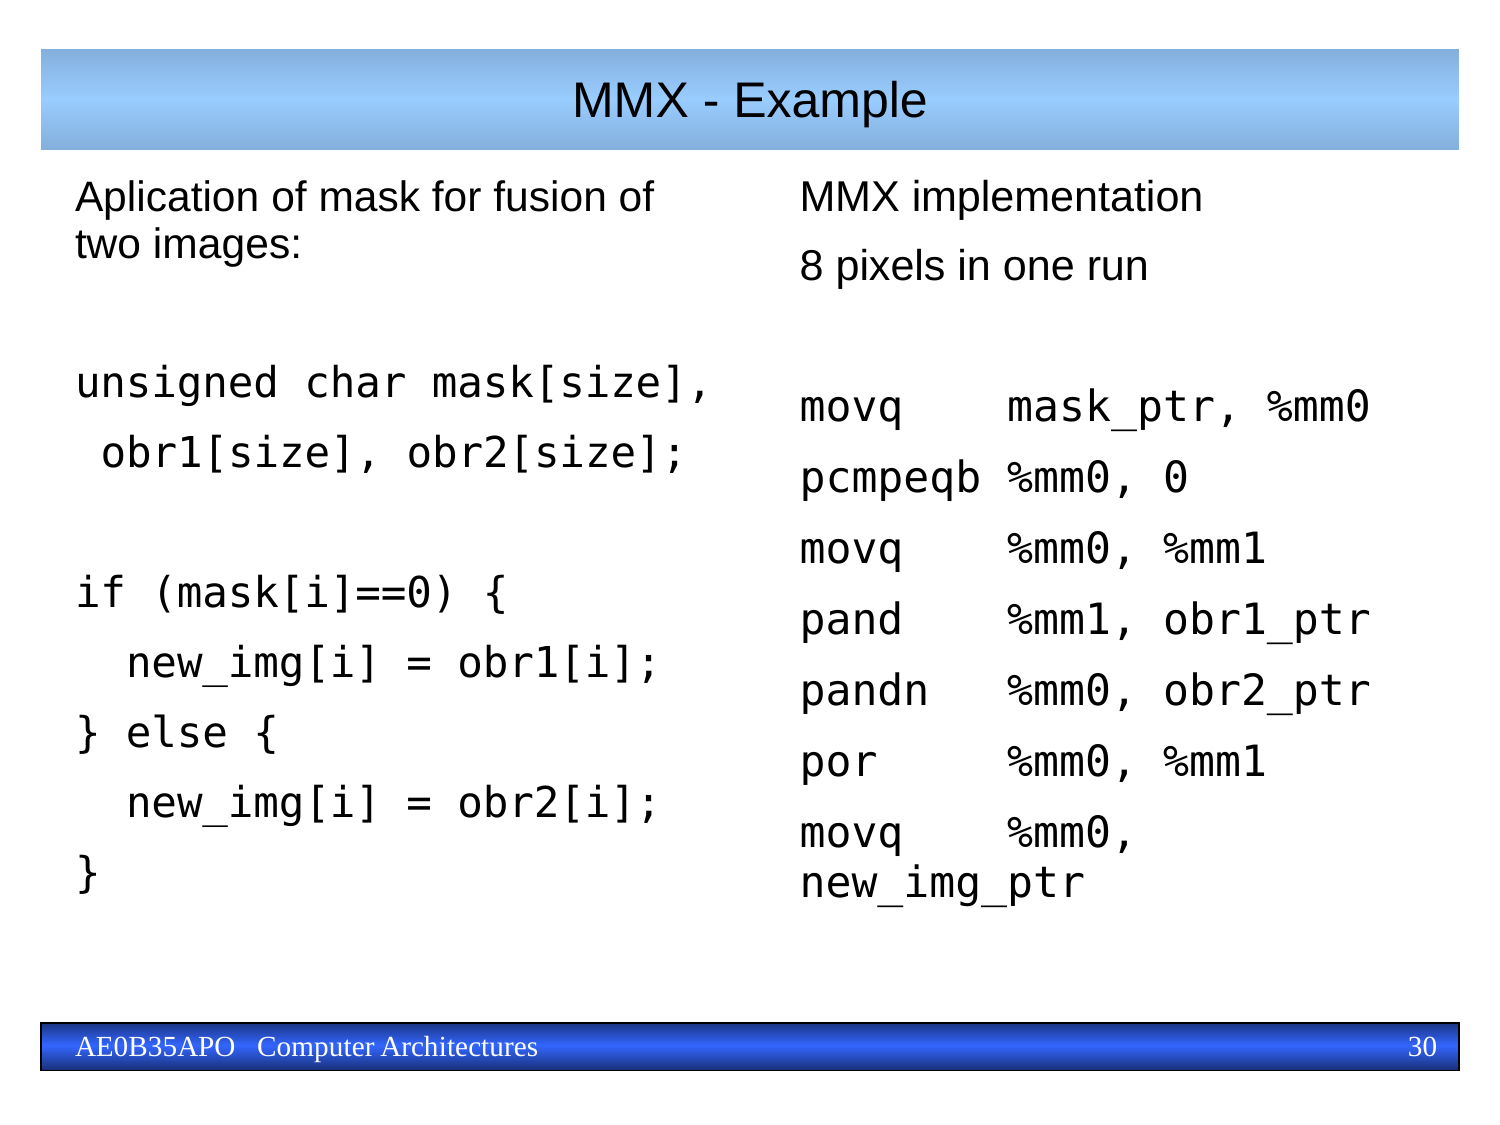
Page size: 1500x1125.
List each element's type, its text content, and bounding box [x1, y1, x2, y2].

list Aplication of mask for fusion of two images: unsigned char mask[size], obr1[size], obr2[size]; if (mask[i]==0) { new_img[i] = obr1[i]; } else { new_img[i] = obr2[i]; } [75, 172, 716, 916]
list MMX implementation 8 pixels in one run movq mask_ptr, %mm0 pcmpeqb %mm0, 0 movq %mm0, %mm1 pand %mm1, obr1_ptr pandn %mm0, obr2_ptr por %mm0, %mm1 movq %mm0, new_img_ptr [799, 172, 1426, 916]
title MMX - Example [41, 49, 1459, 150]
